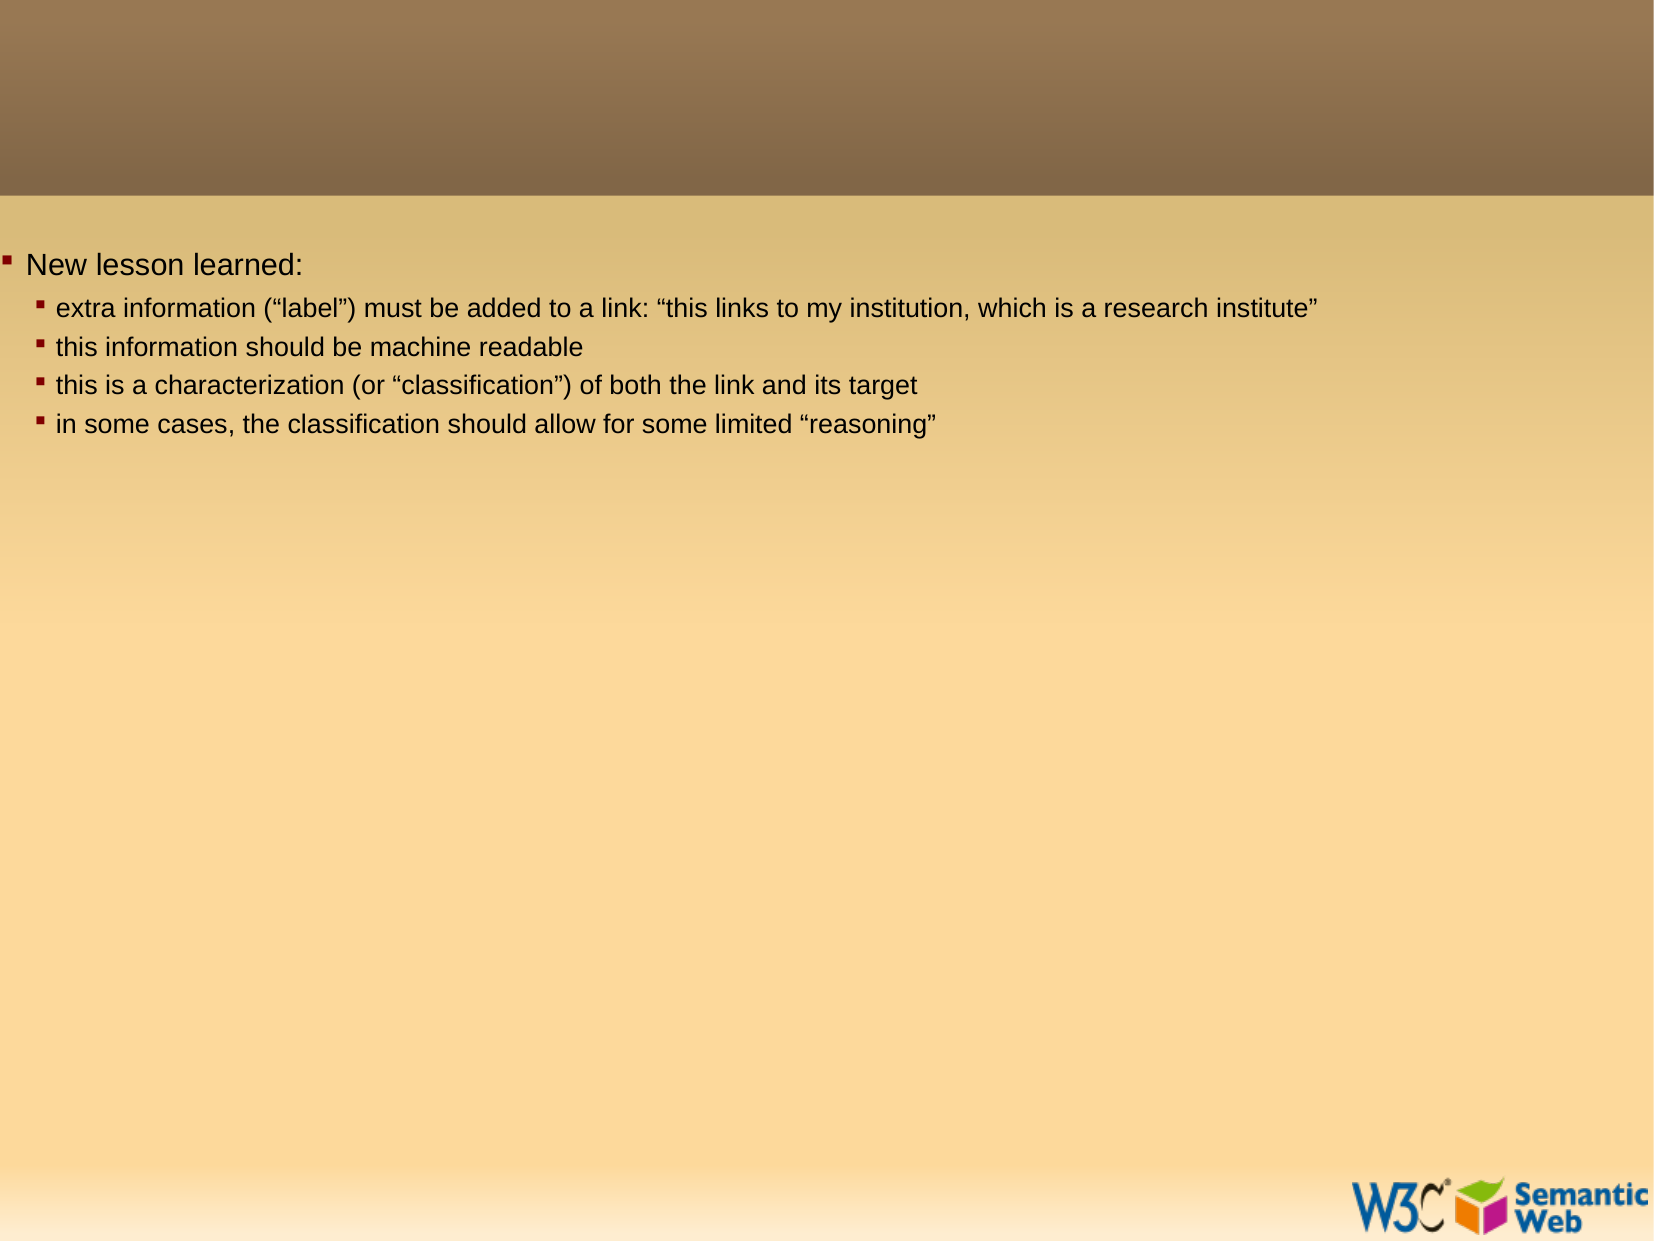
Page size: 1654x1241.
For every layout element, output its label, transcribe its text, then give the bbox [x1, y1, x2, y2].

picture [0, 441, 1654, 1241]
picture [0, 0, 1654, 245]
list New lesson learned: extra information (“label”) must be added to a link: “this links to my institution, which is a research institute” this information should be machine readable this is a characterization (or “classification”) of both the link and its target in some cases, the classification should allow for some limited “reasoning” [0, 245, 1654, 441]
